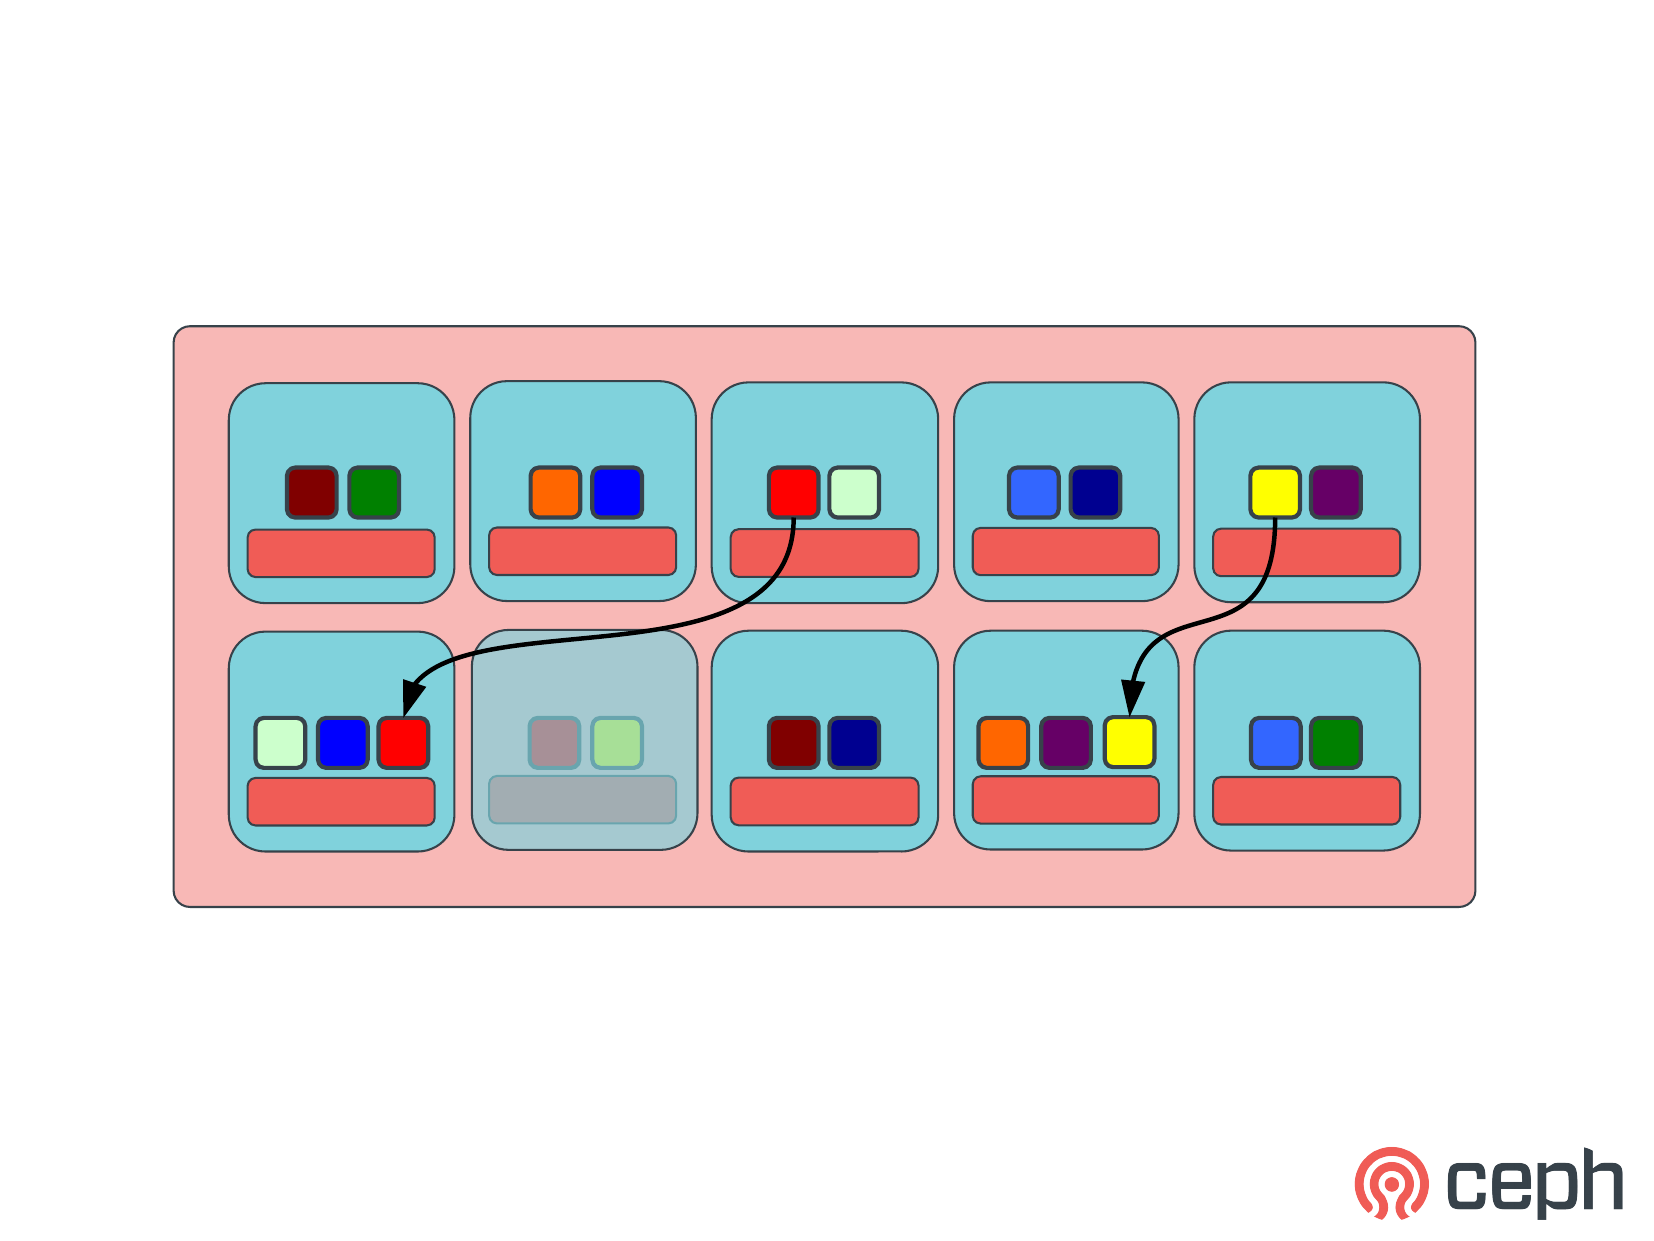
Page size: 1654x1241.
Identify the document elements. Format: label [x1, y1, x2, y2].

picture [1308, 1100, 1654, 1241]
text_box [173, 326, 1476, 907]
